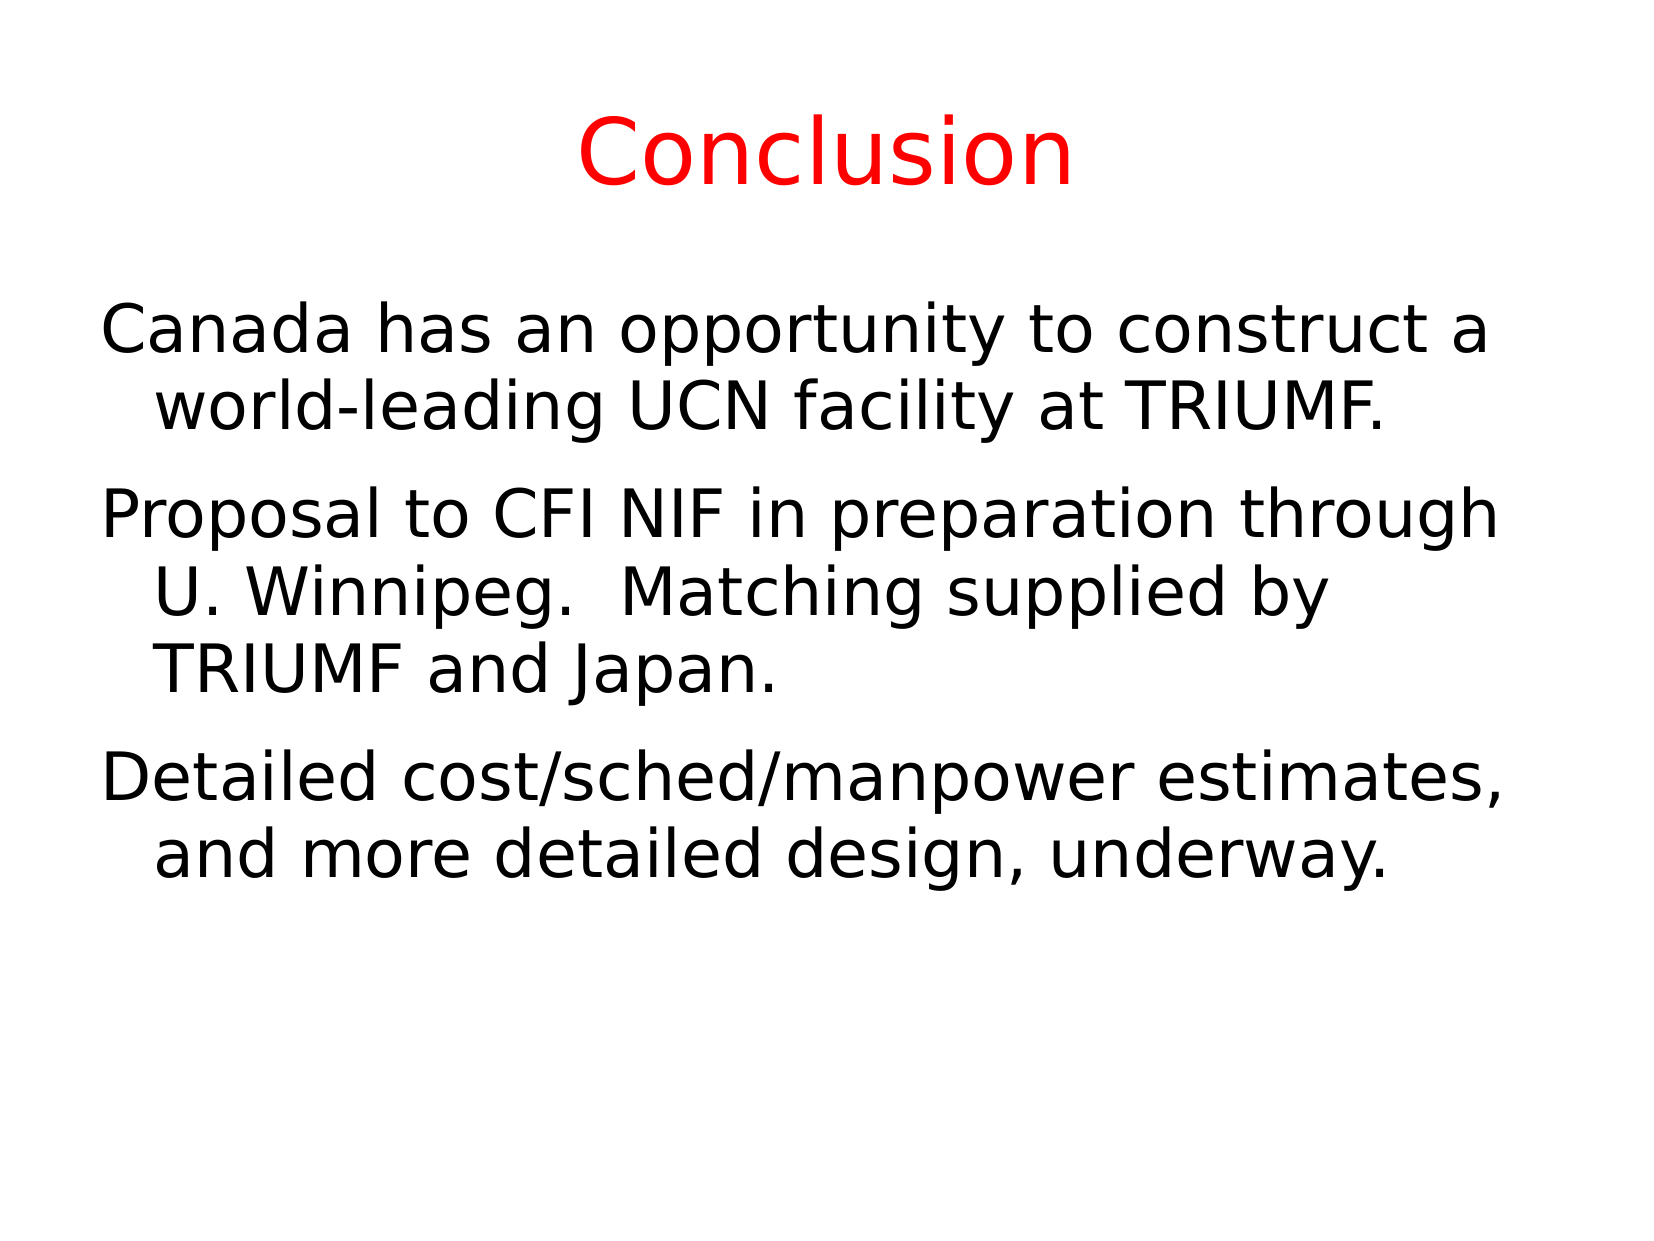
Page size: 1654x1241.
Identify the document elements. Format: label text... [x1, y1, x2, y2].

title Conclusion [82, 56, 1571, 250]
list Canada has an opportunity to construct a world-leading UCN facility at TRIUMF. Proposal to CFI NIF in preparation through U. Winnipeg. Matching supplied by TRIUMF and Japan. Detailed cost/sched/manpower estimates, and more detailed design, underway. [82, 290, 1571, 1094]
